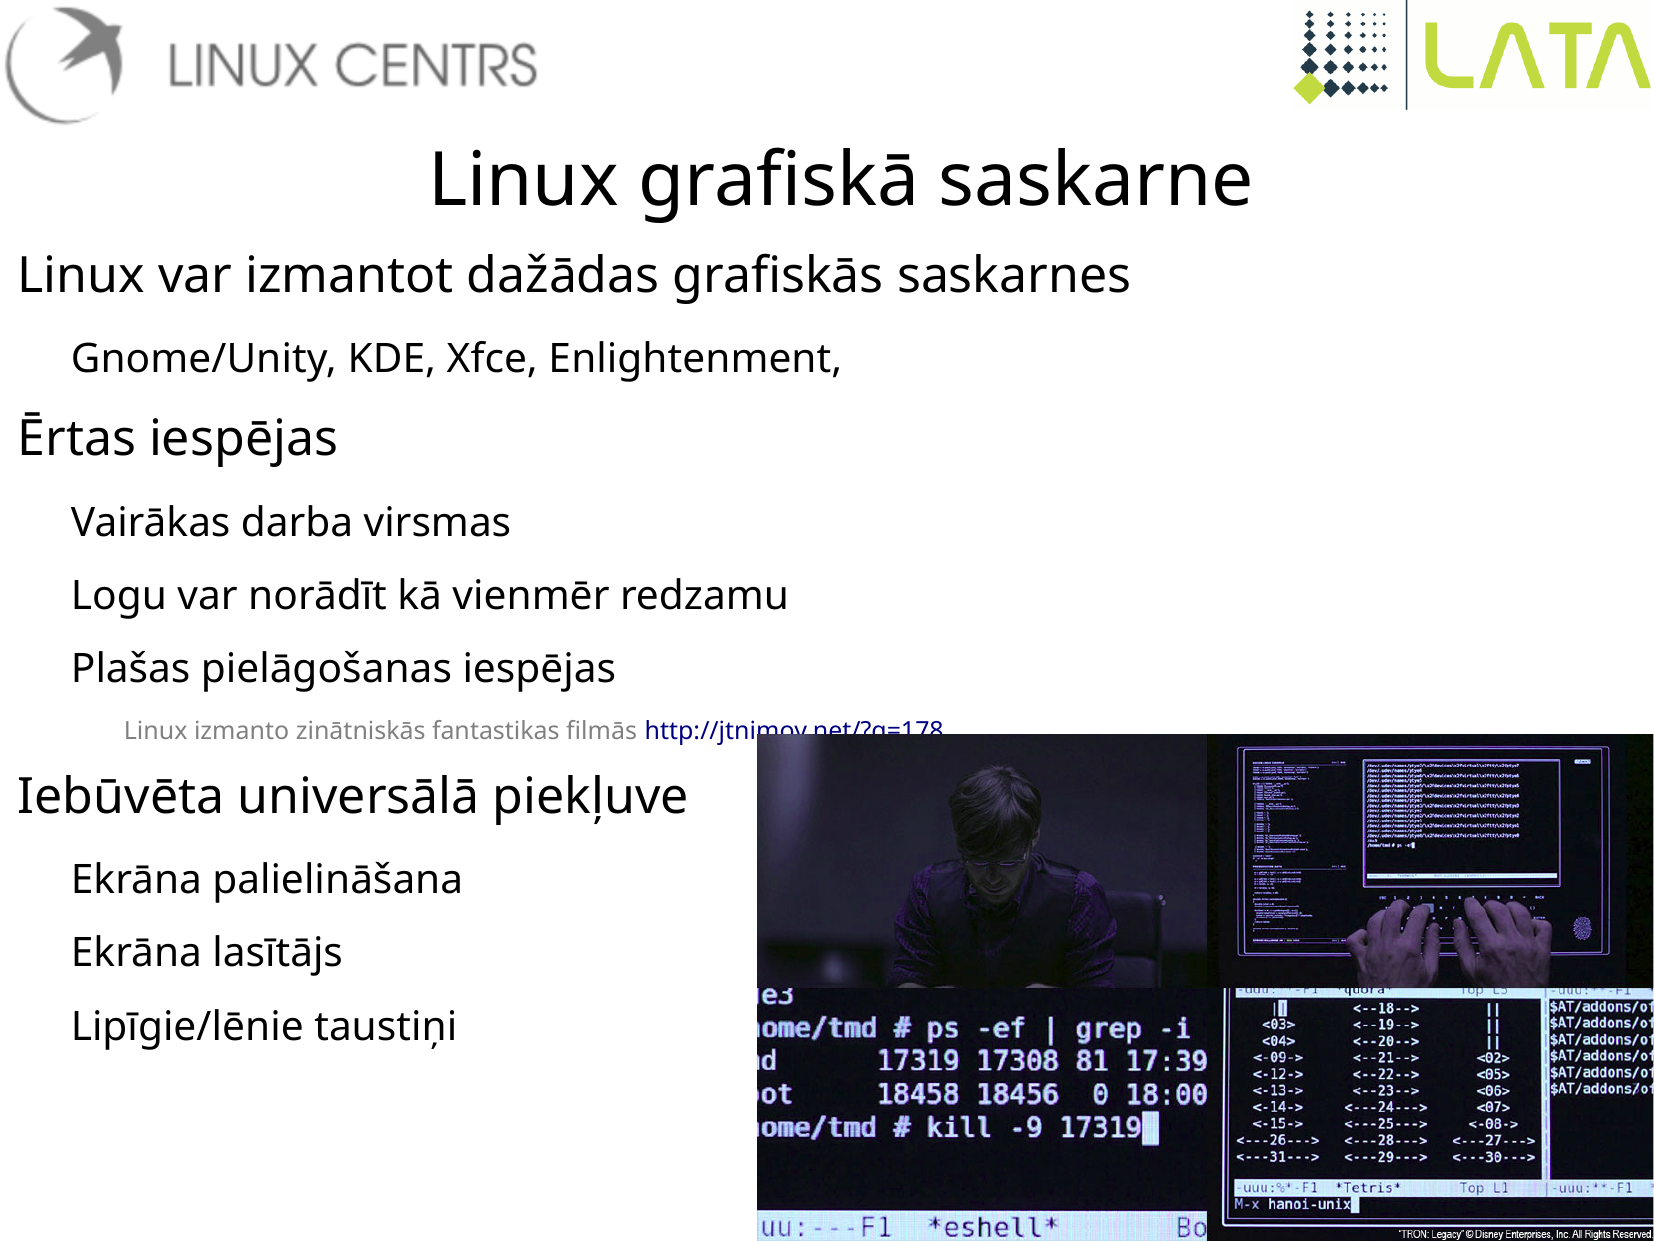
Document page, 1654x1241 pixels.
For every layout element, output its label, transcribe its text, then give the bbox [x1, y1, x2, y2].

picture [757, 734, 1654, 1241]
title Linux grafiskā saskarne [159, 118, 1524, 235]
picture [1293, 0, 1651, 110]
list Linux var izmantot dažādas grafiskās saskarnes Gnome/Unity, KDE, Xfce, Enlightenment, Ērtas iespējas Vairākas darba virsmas Logu var norādīt kā vienmēr redzamu Plašas pielāgošanas iespējas Linux izmanto zinātniskās fantastikas filmās http://jtnimoy.net/?q=178 Iebūvēta universālā piekļuve Ekrāna palielināšana Ekrāna lasītājs Lipīgie/lēnie taustiņi [0, 238, 1453, 1058]
picture [0, 3, 556, 127]
